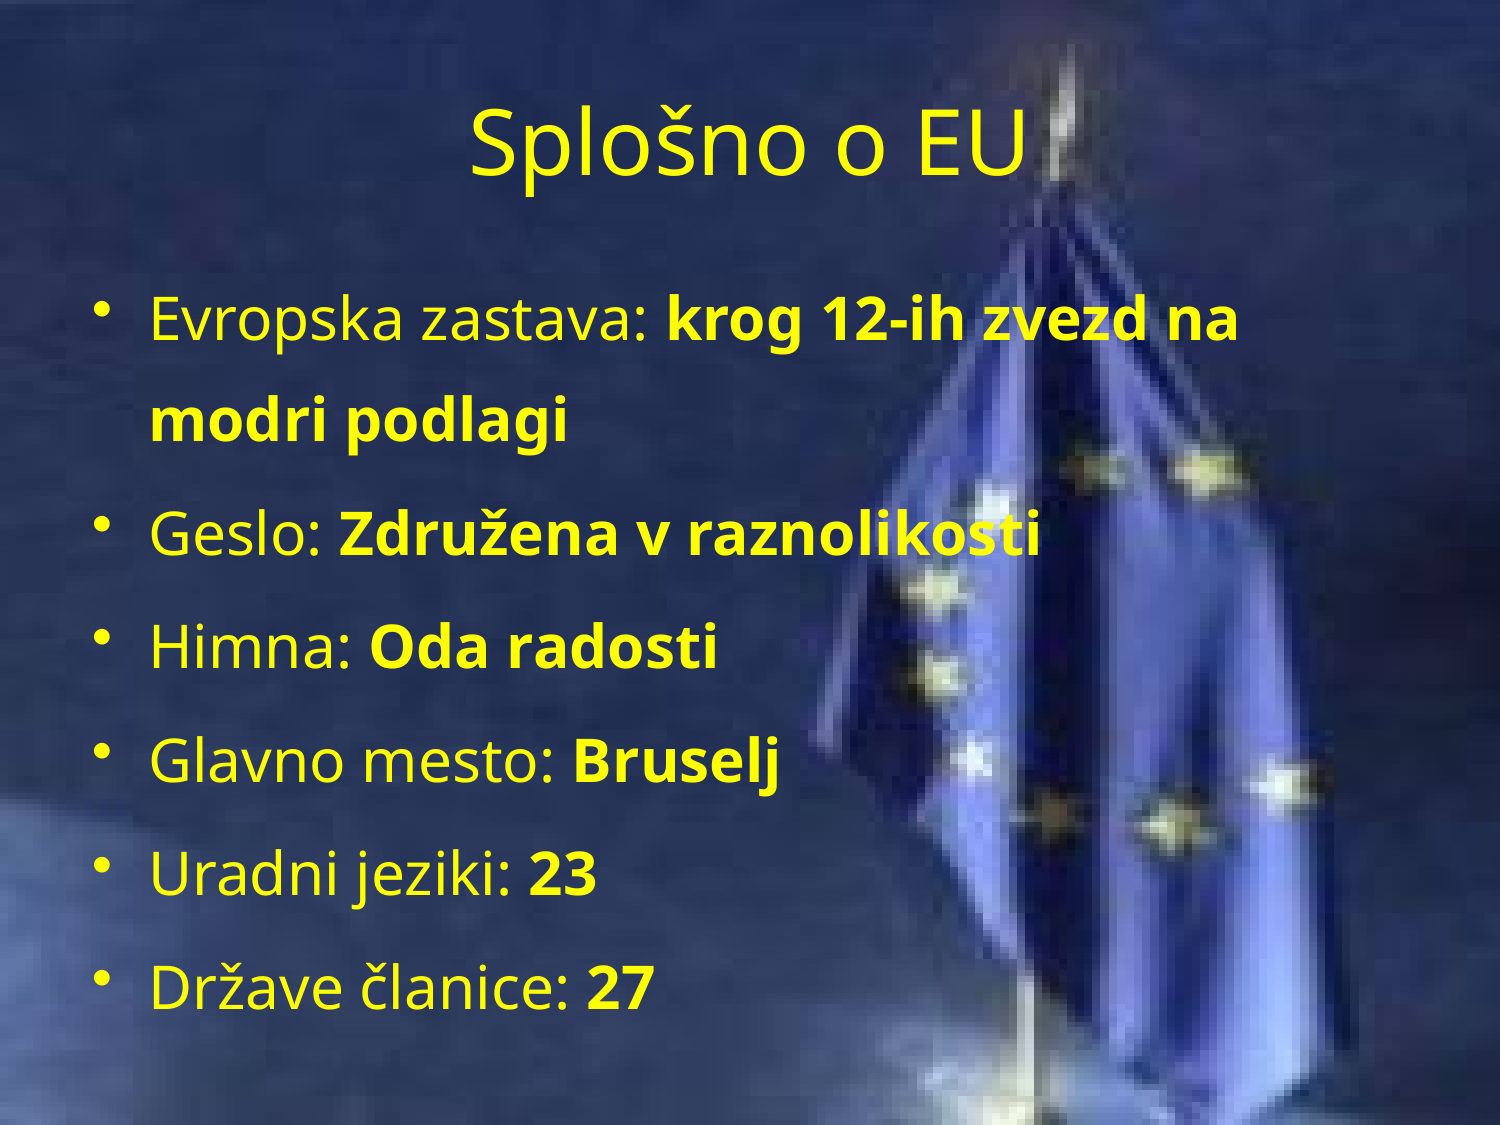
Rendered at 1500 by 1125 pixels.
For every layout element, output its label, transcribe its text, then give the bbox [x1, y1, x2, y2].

picture [0, 0, 1500, 1125]
title Splošno o EU [75, 45, 1425, 233]
list Evropska zastava: krog 12-ih zvezd na modri podlagi Geslo: Združena v raznolikosti Himna: Oda radosti Glavno mesto: Bruselj Uradni jeziki: 23 Države članice: 27 [76, 243, 1427, 986]
